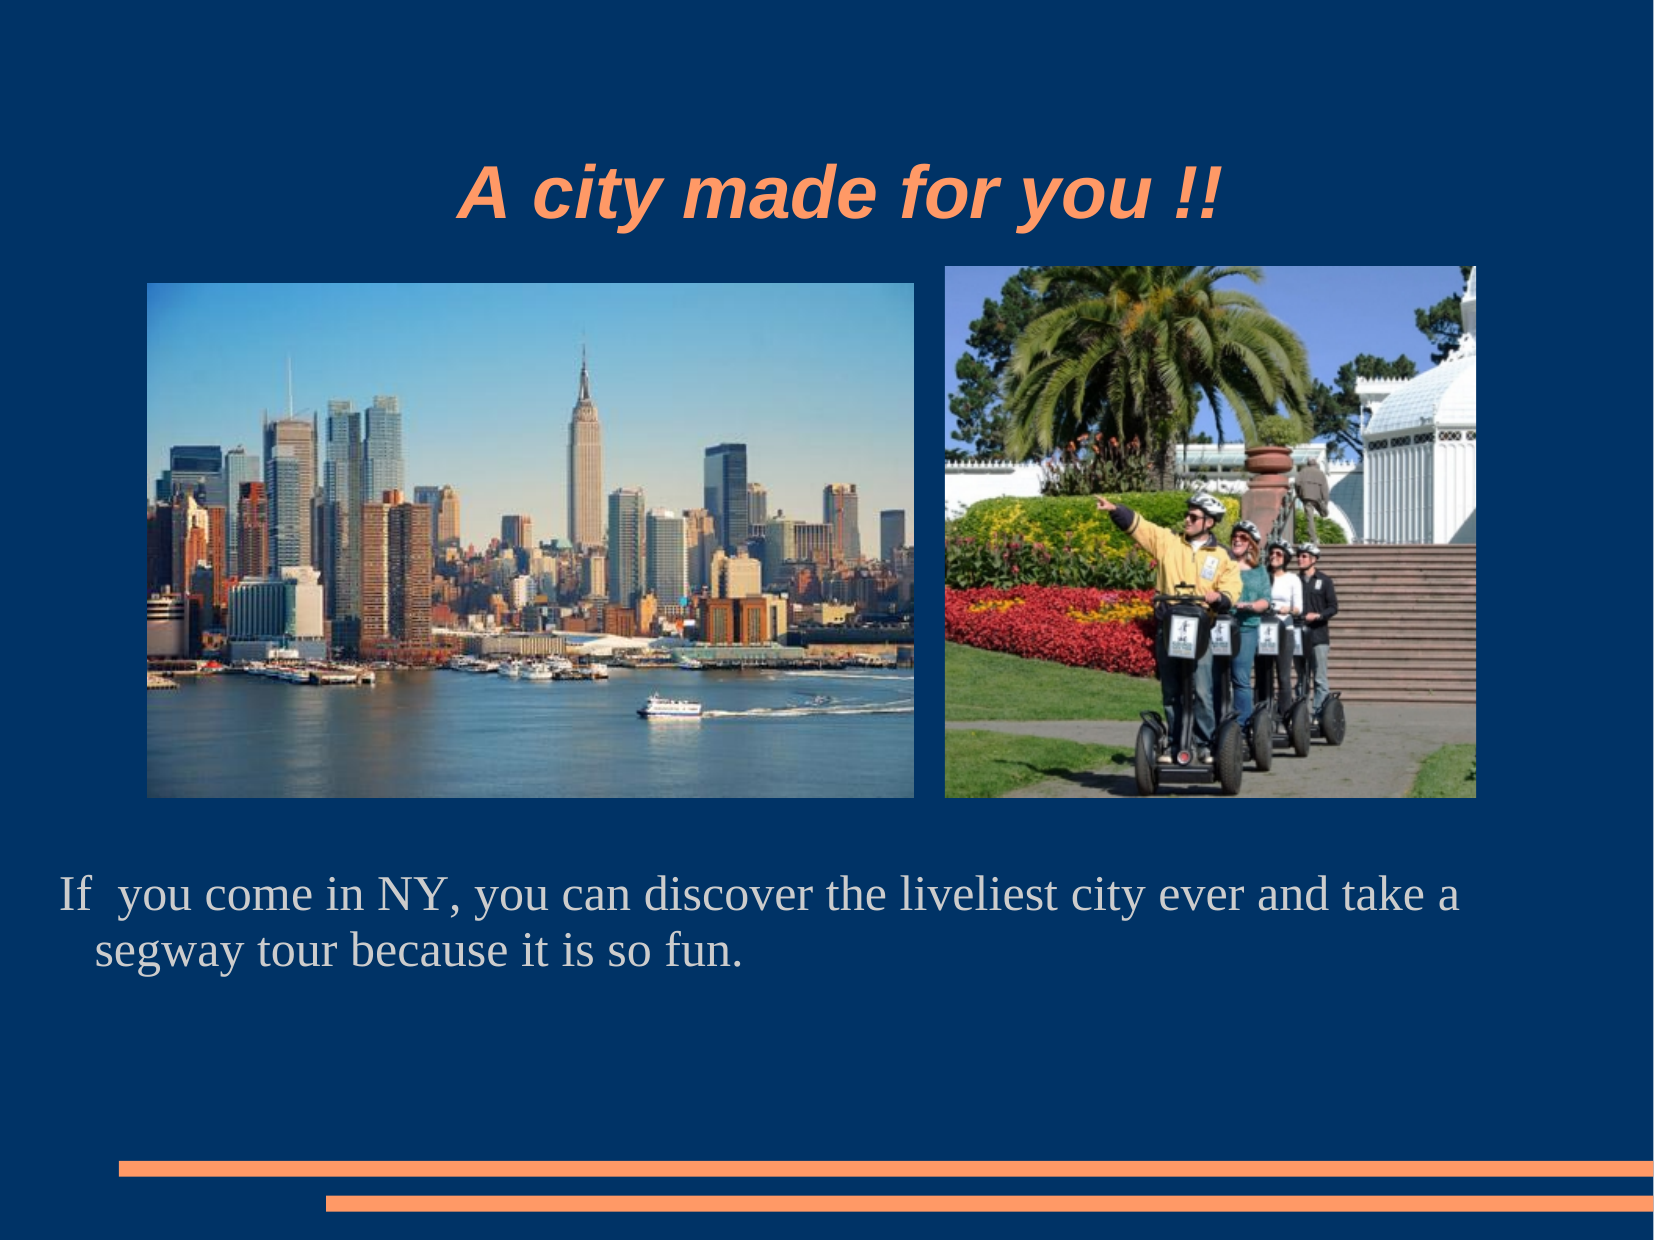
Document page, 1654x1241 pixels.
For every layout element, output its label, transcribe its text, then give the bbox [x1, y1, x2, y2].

picture [147, 283, 914, 798]
title A city made for you !! [88, 88, 1577, 296]
text_box [945, 296, 1476, 539]
subtitle If you come in NY, you can discover the liveliest city ever and take a segway tour because it is so fun. [59, 539, 1536, 1241]
